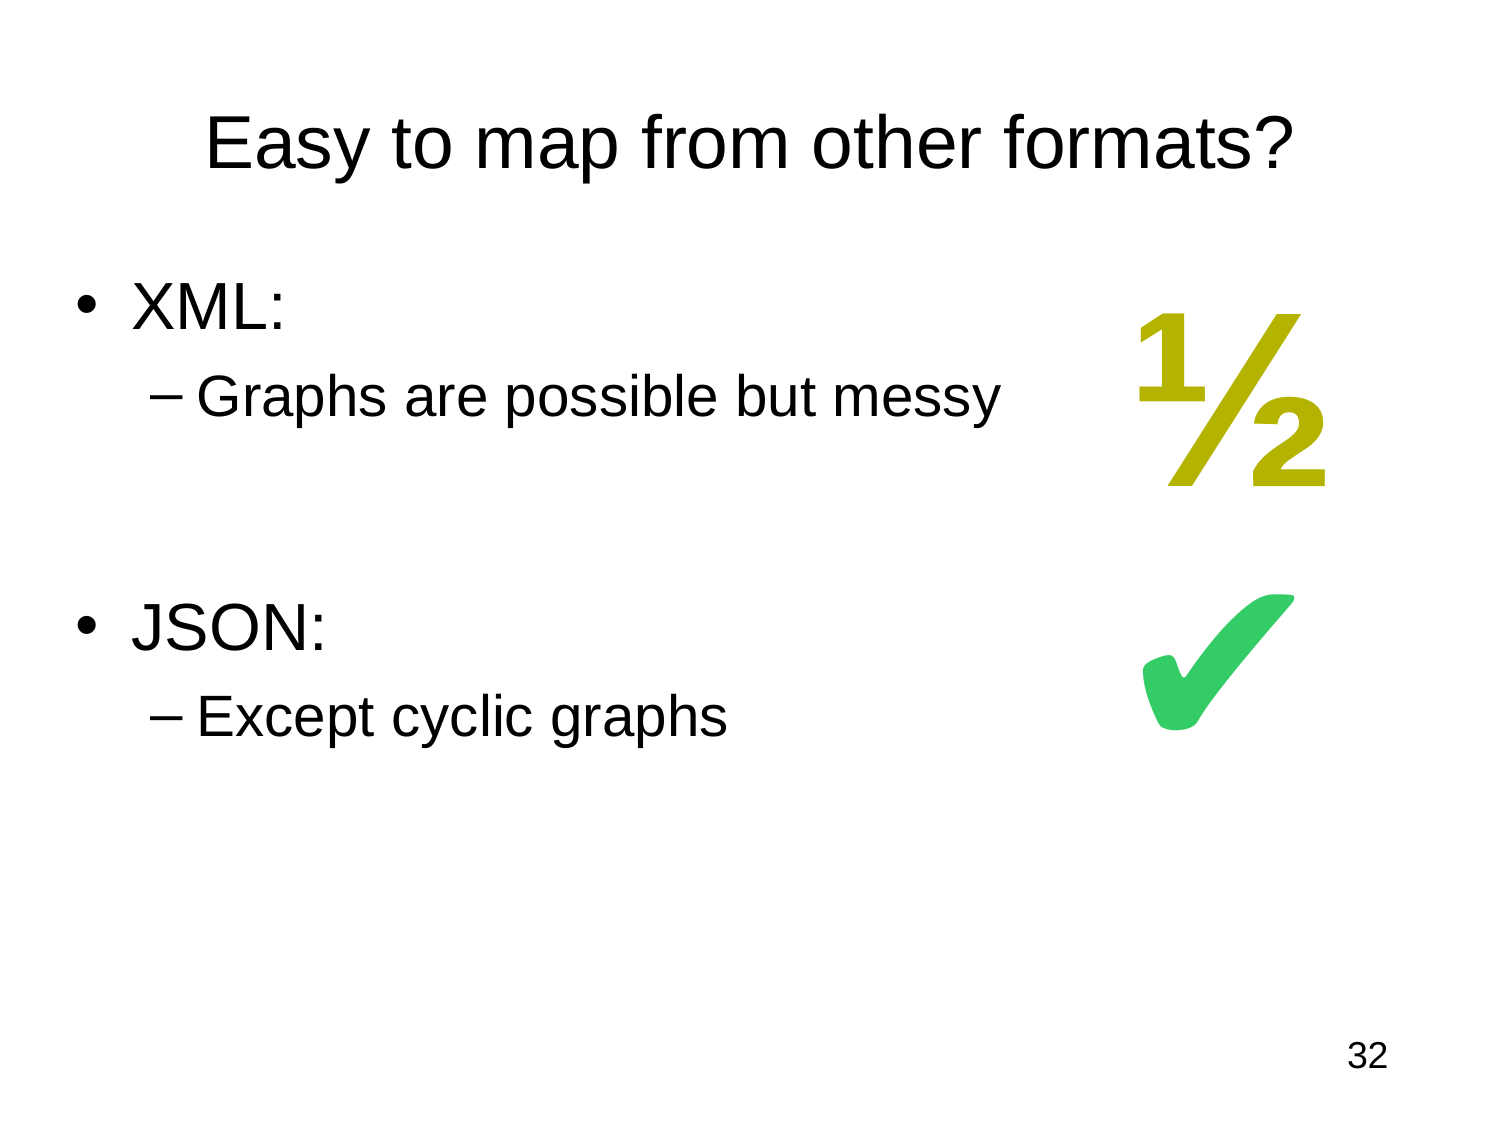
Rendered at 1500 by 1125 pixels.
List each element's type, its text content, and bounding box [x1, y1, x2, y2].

text_box ½ [1113, 229, 1352, 545]
title Easy to map from other formats? [75, 49, 1425, 228]
list XML: Graphs are possible but messy JSON: Except cyclic graphs [75, 263, 1395, 916]
text_box ✔ [1099, 494, 1339, 810]
